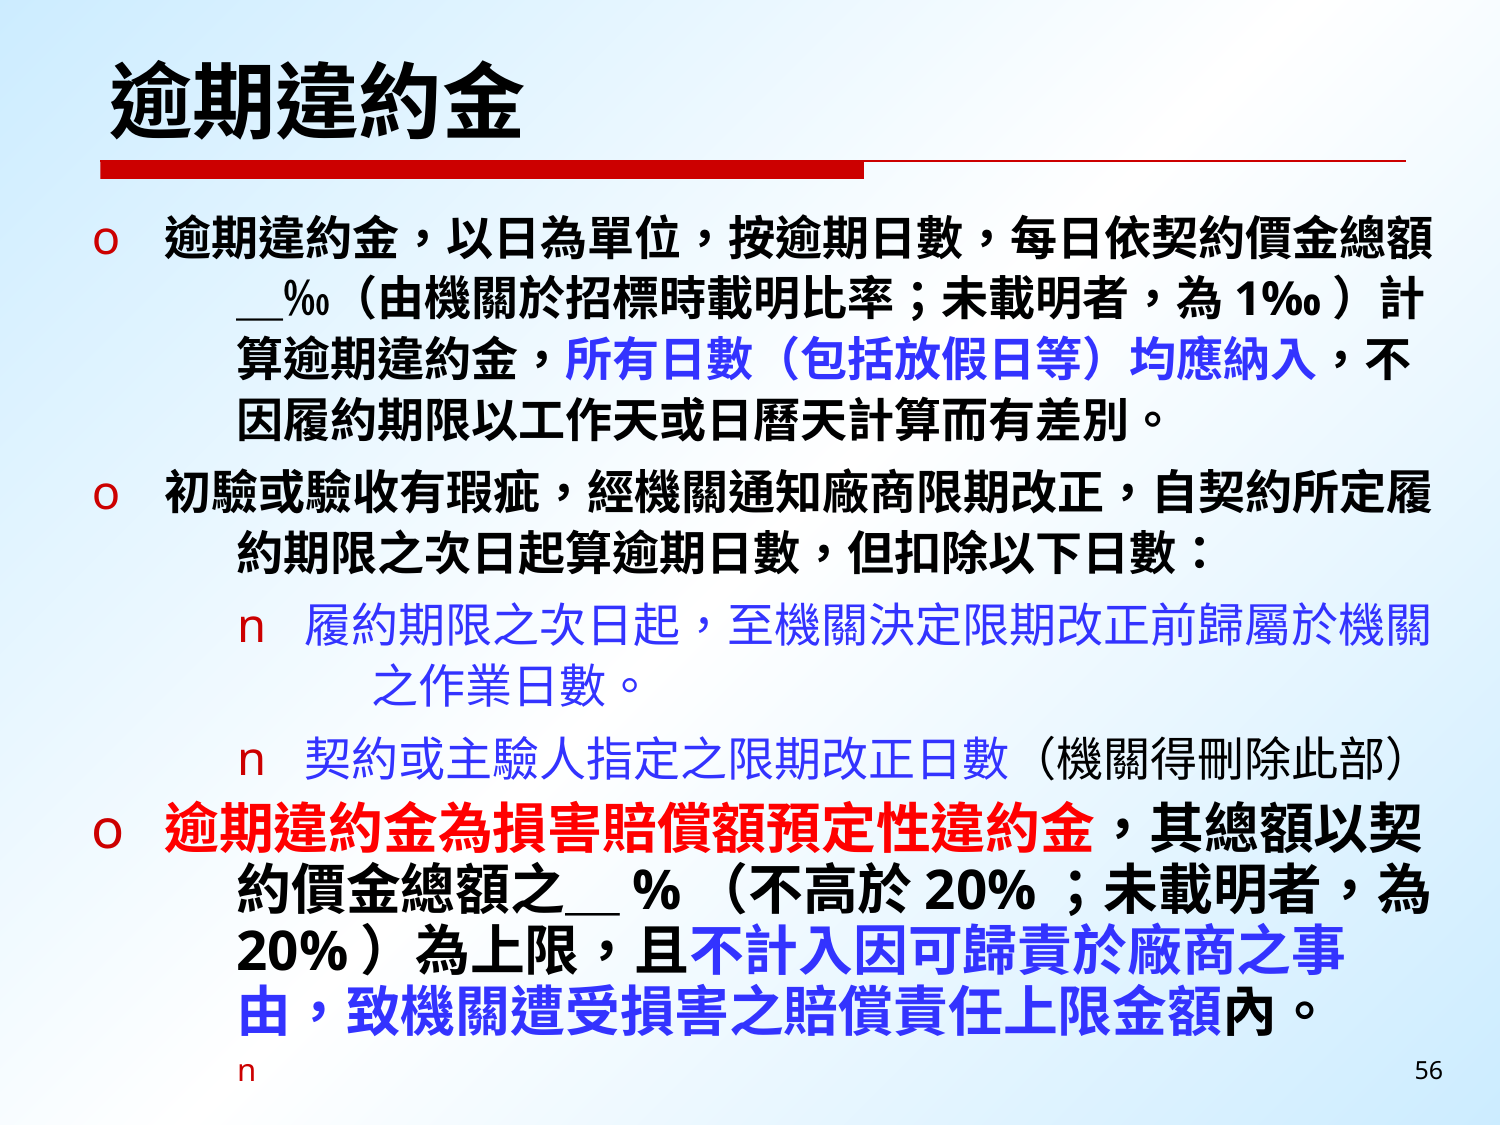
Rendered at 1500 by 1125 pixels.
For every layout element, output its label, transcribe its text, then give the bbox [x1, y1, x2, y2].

title 逾期違約金 [94, 30, 1407, 158]
list 逾期違約金，以日為單位，按逾期日數，每日依契約價金總額＿‰（由機關於招標時載明比率；未載明者，為1‰）計算逾期違約金，所有日數（包括放假日等）均應納入，不因履約期限以工作天或日曆天計算而有差別。 初驗或驗收有瑕疵，經機關通知廠商限期改正，自契約所定履約期限之次日起算逾期日數，但扣除以下日數： 履約期限之次日起，至機關決定限期改正前歸屬於機關之作業日數。 契約或主驗人指定之限期改正日數（機關得刪除此部） 逾期違約金為損害賠償額預定性違約金，其總額以契約價金總額之＿%（不高於20%；未載明者，為20%）為上限，且不計入因可歸責於廠商之事由，致機關遭受損害之賠償責任上限金額內。 [76, 196, 1459, 1106]
